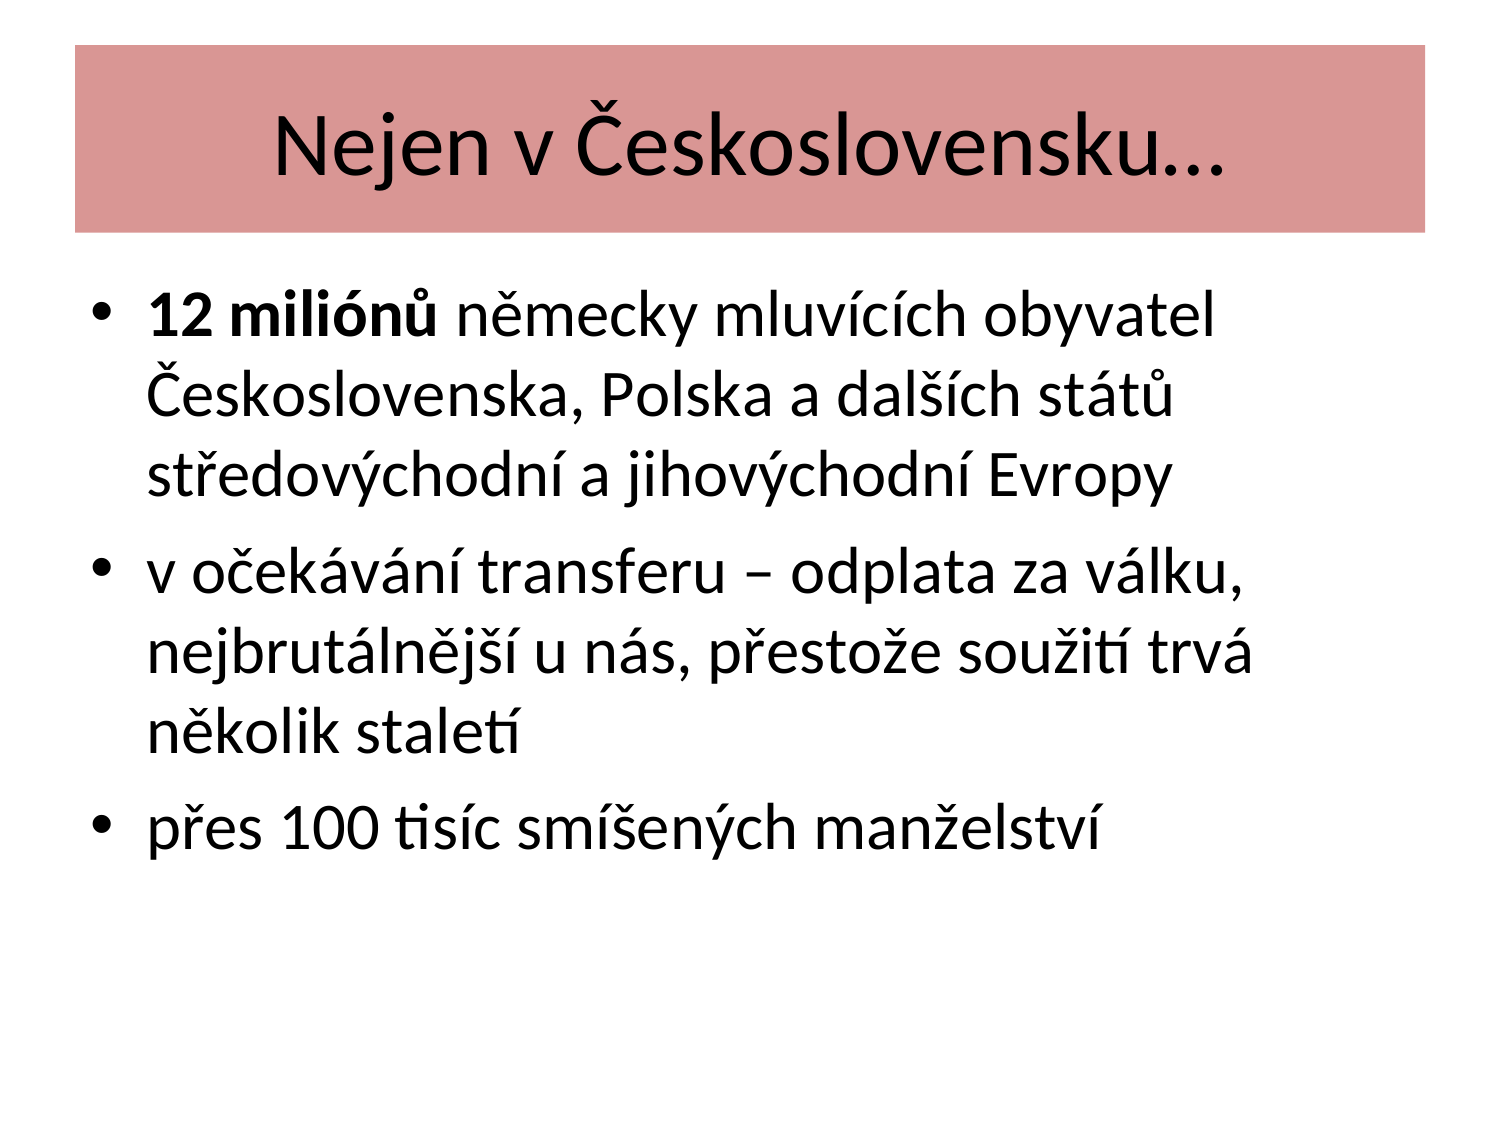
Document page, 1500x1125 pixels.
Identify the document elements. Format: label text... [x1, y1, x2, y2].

title Nejen v Československu… [75, 45, 1426, 233]
list 12 miliónů německy mluvících obyvatel Československa, Polska a dalších států středovýchodní a jihovýchodní Evropy v očekávání transferu – odplata za válku, nejbrutálnější u nás, přestože soužití trvá několik staletí přes 100 tisíc smíšených manželství [75, 262, 1426, 1006]
